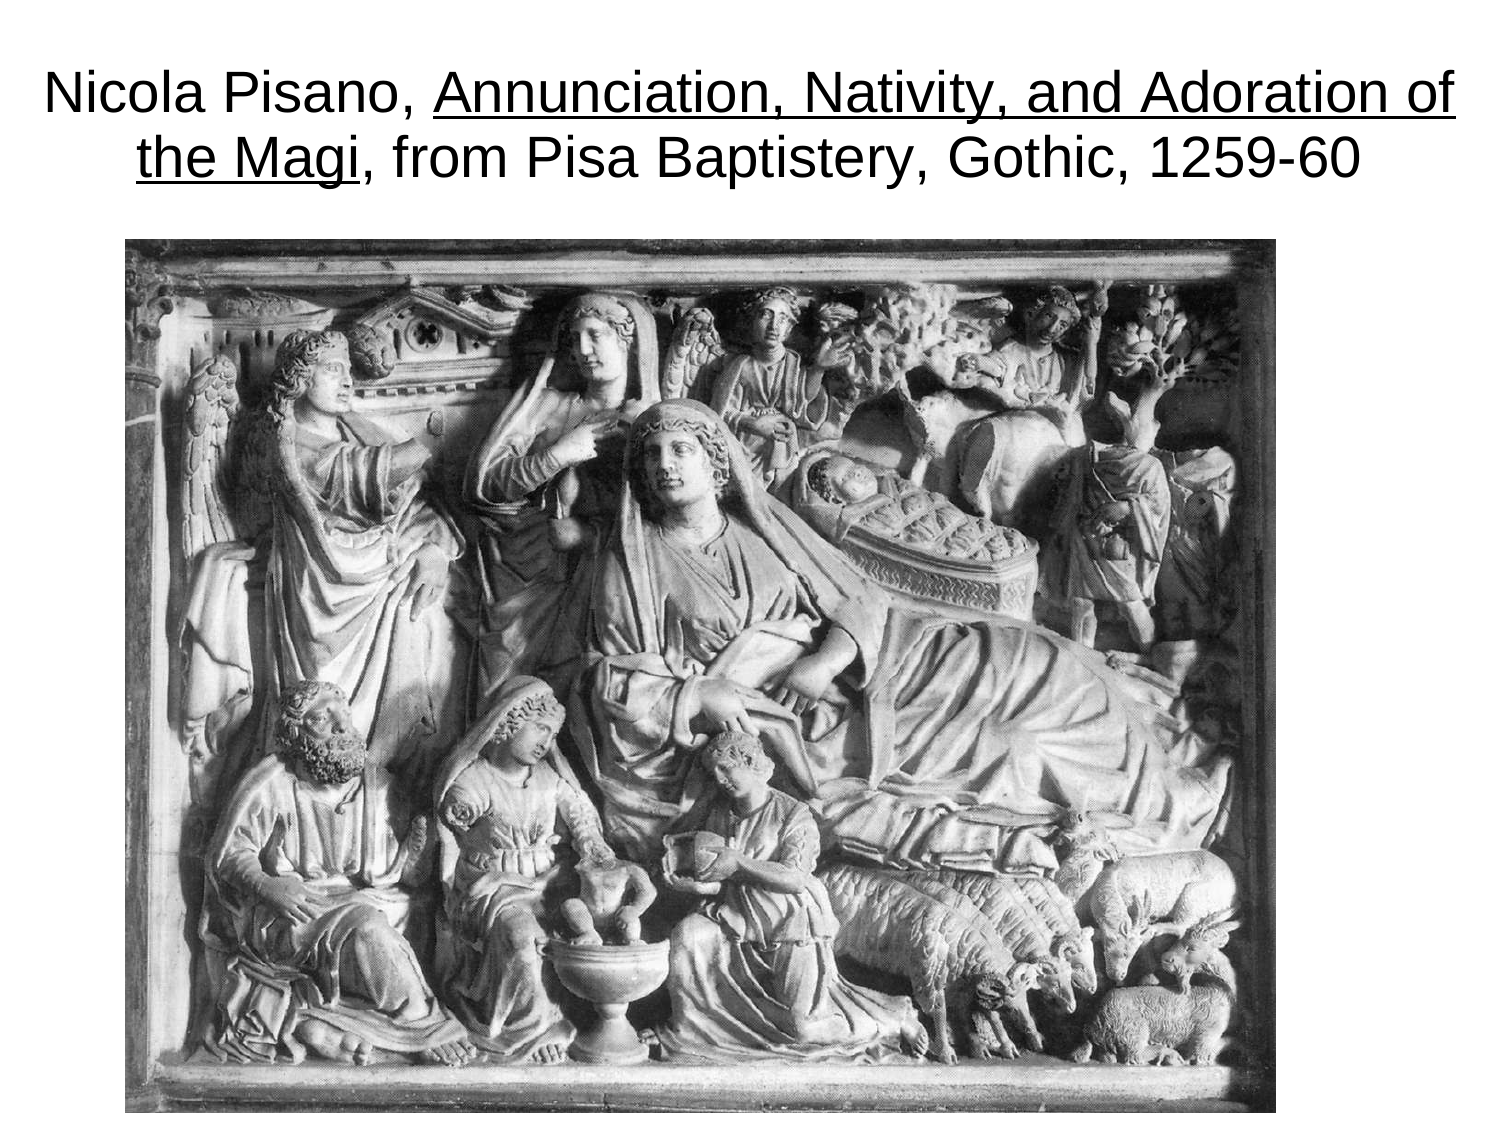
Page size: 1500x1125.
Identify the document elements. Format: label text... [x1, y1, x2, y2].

picture [125, 239, 1276, 1113]
title Nicola Pisano, Annunciation, Nativity, and Adoration of the Magi, from Pisa Baptistery, Gothic, 1259-60 [0, 12, 1500, 238]
